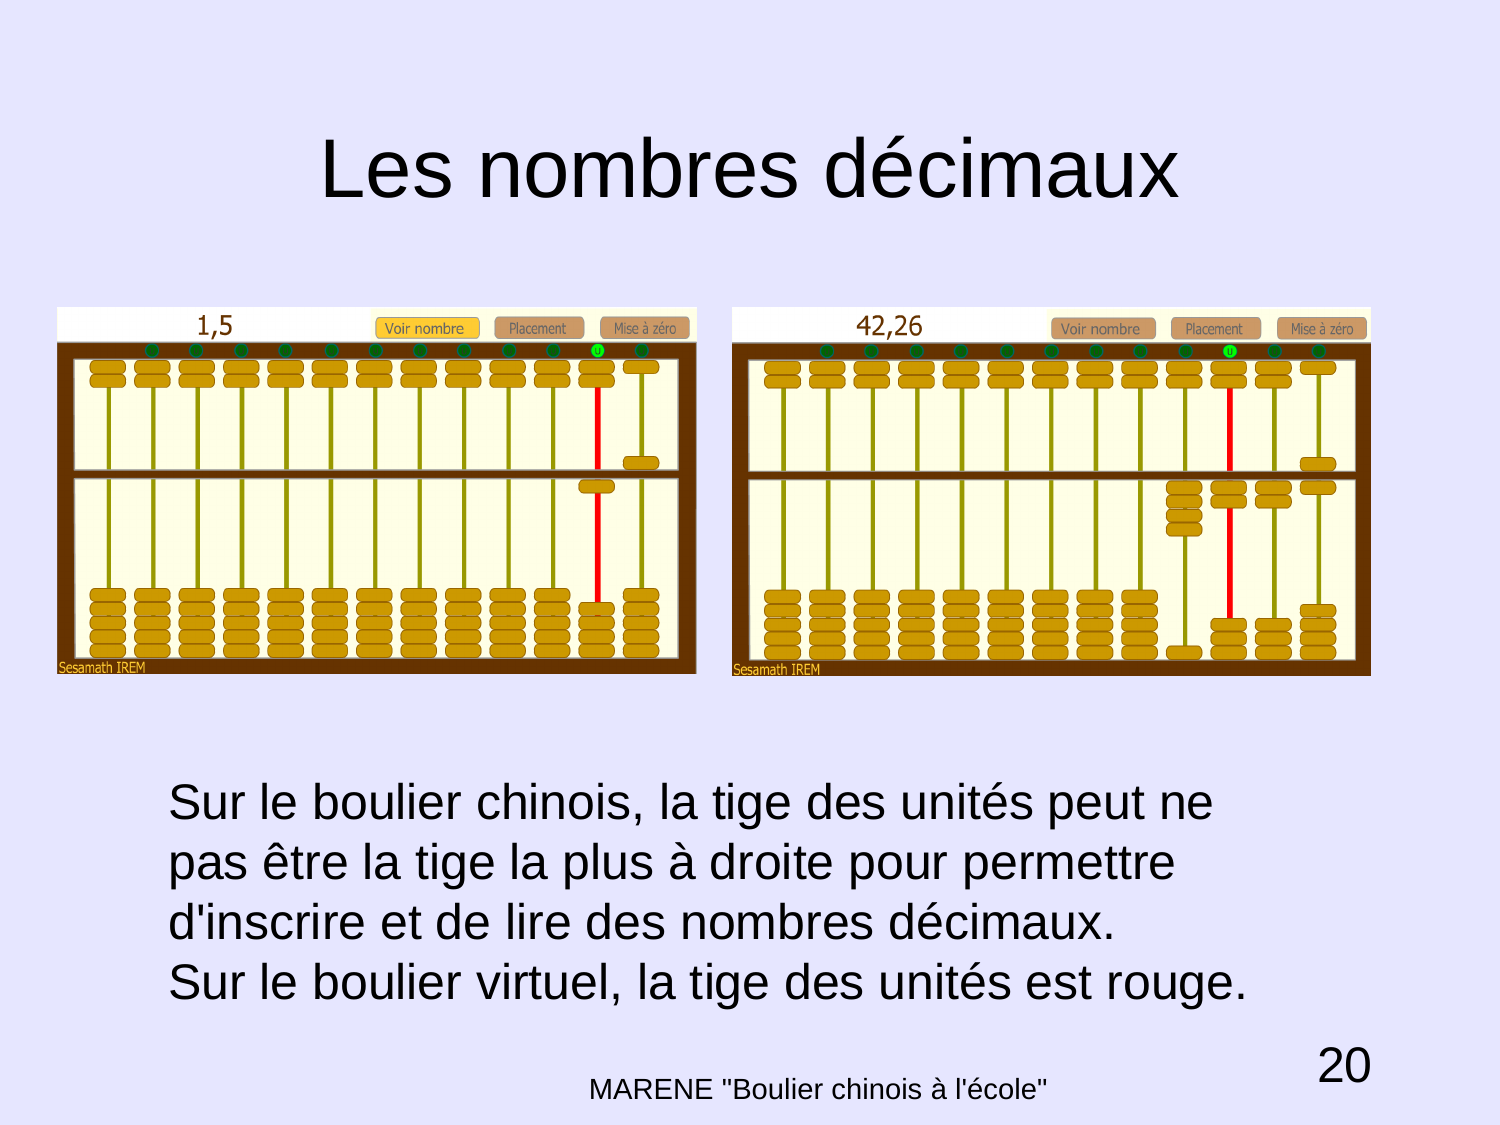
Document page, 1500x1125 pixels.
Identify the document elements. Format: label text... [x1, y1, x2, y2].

title Les nombres décimaux [112, 70, 1388, 259]
picture [57, 307, 697, 674]
text_box Sur le boulier chinois, la tige des unités peut ne pas être la tige la plus à droite pour permettre d'inscrire et de lire des nombres décimaux. Sur le boulier virtuel, la tige des unités est rouge. [153, 761, 1300, 1017]
picture [732, 307, 1371, 676]
